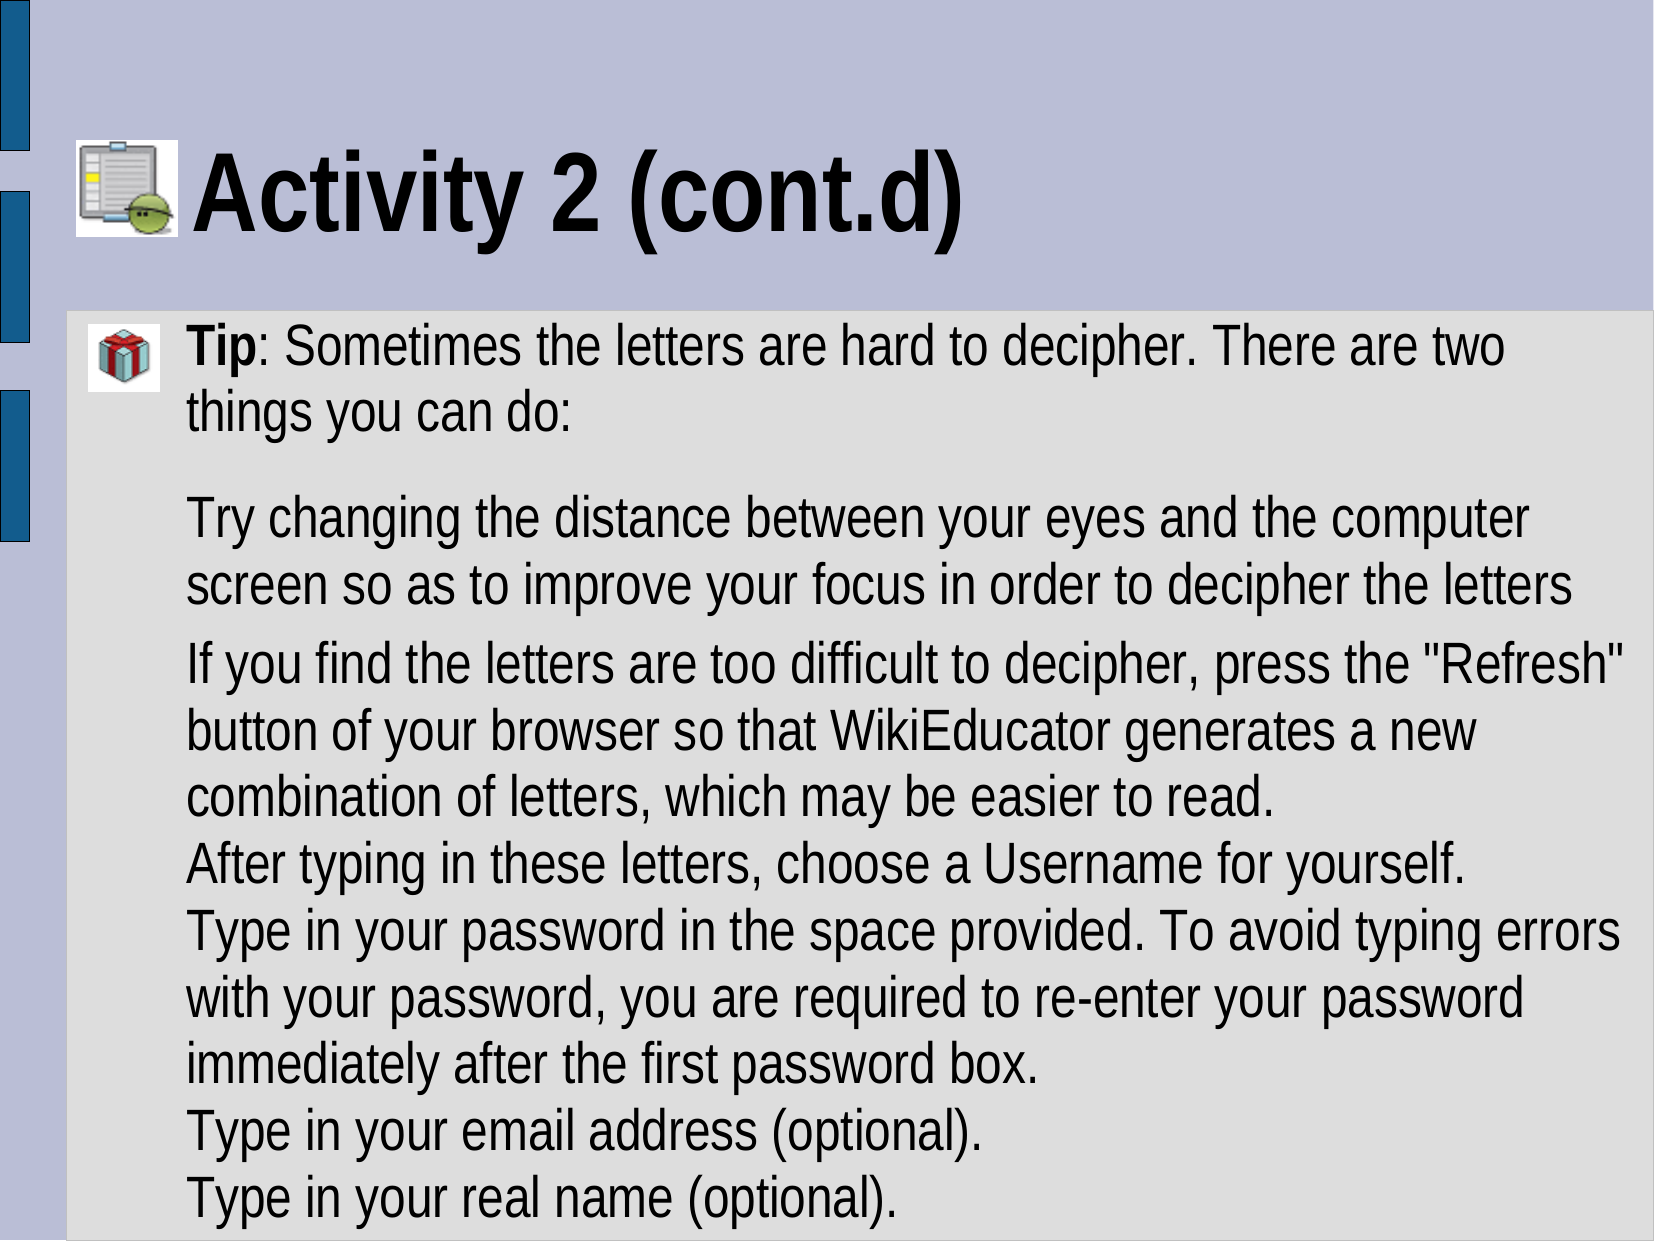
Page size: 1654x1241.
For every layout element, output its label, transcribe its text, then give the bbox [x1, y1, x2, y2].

text_box [88, 318, 1654, 1241]
text_box Activity 2 (cont.d) [177, 118, 1093, 263]
picture [88, 324, 160, 392]
text_box Tip: Sometimes the letters are hard to decipher. There are two things you can do: Try changing the distance between your eyes and the computer screen so as to improve your focus in order to decipher the letters If you find the letters are too difficult to decipher, press the "Refresh" button of your browser so that WikiEducator generates a new combination of letters, which may be easier to read. After typing in these letters, choose a Username for yourself. Type in your password in the space provided. To avoid typing errors with your password, you are required to re-enter your password immediately after the first password box. Type in your email address (optional). Type in your real name (optional). [171, 303, 1654, 1231]
picture [76, 140, 177, 237]
